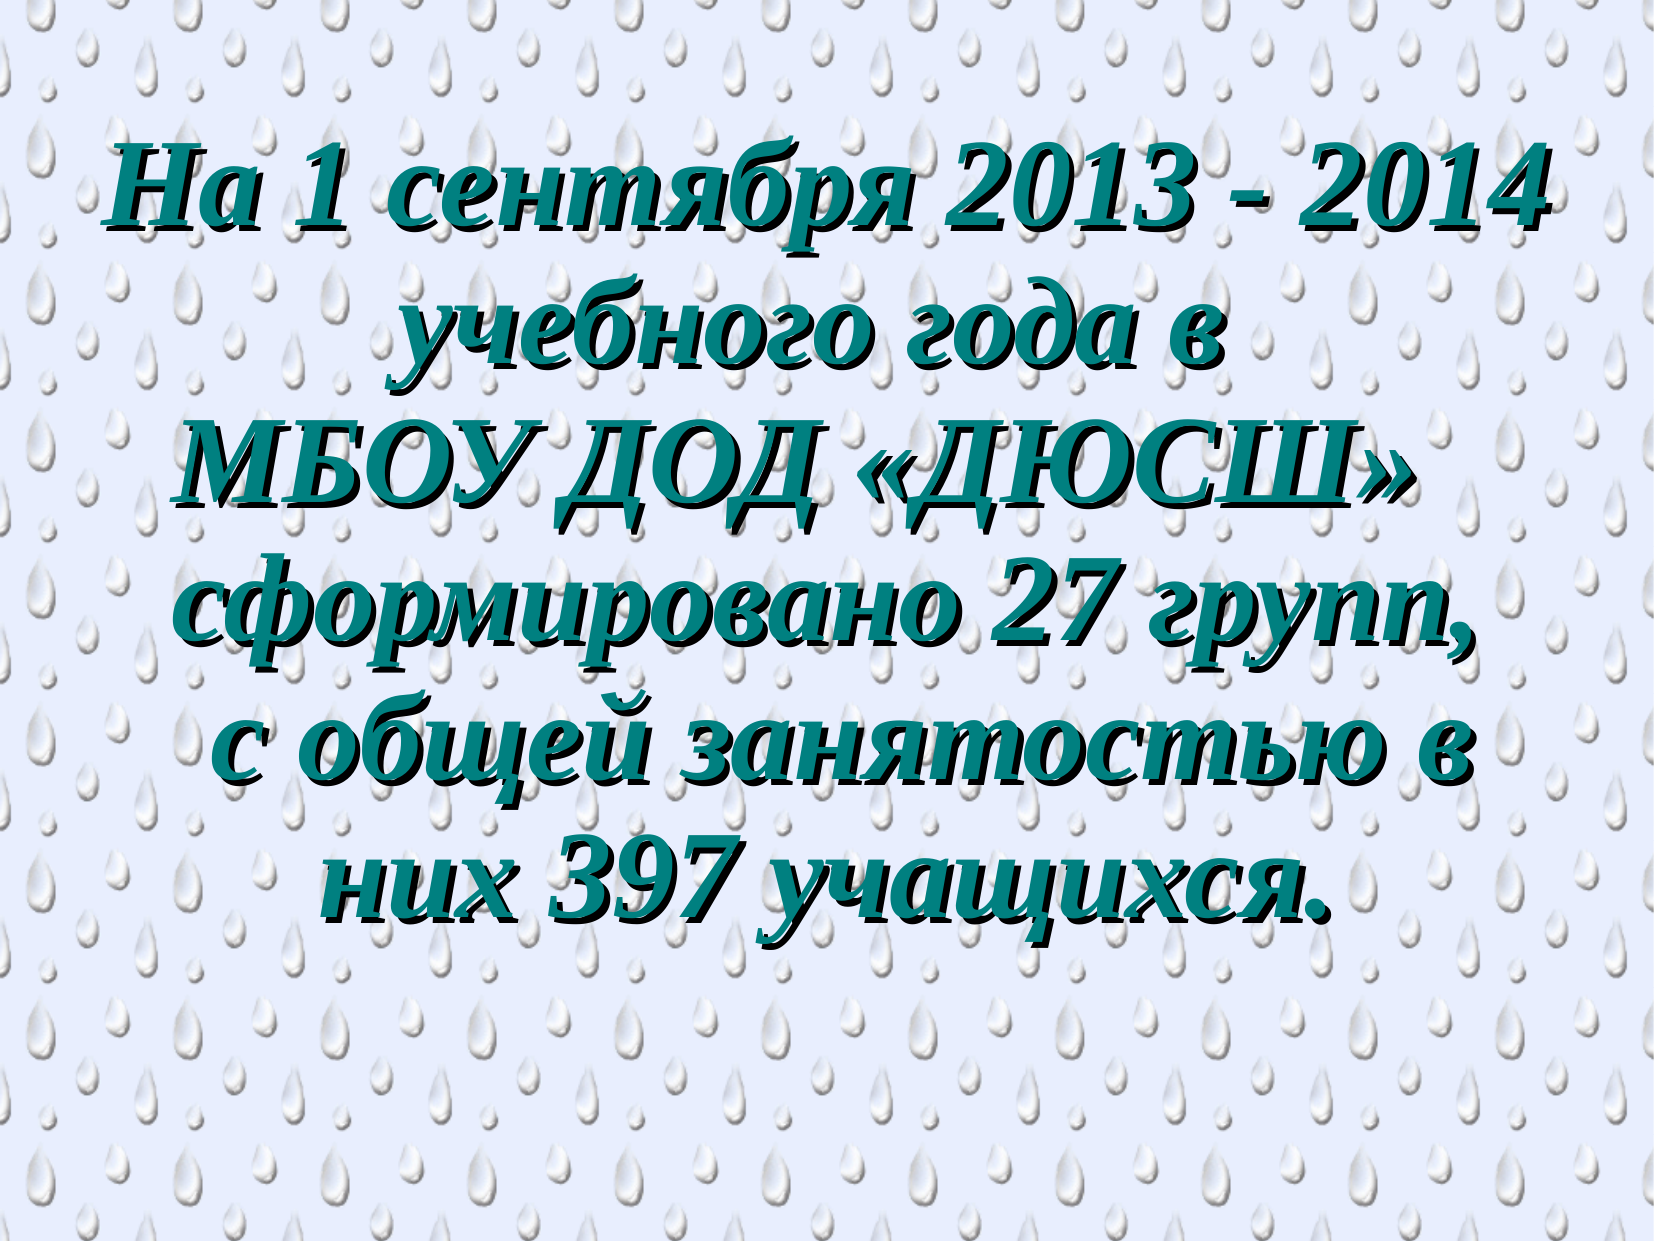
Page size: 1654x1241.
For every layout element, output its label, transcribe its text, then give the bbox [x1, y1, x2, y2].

subtitle На 1 сентября 2013 - 2014 учебного года в МБОУ ДОД «ДЮСШ» сформировано 27 групп, с общей занятостью в них 397 учащихся. [82, 49, 1571, 1010]
picture [0, 0, 1654, 1241]
